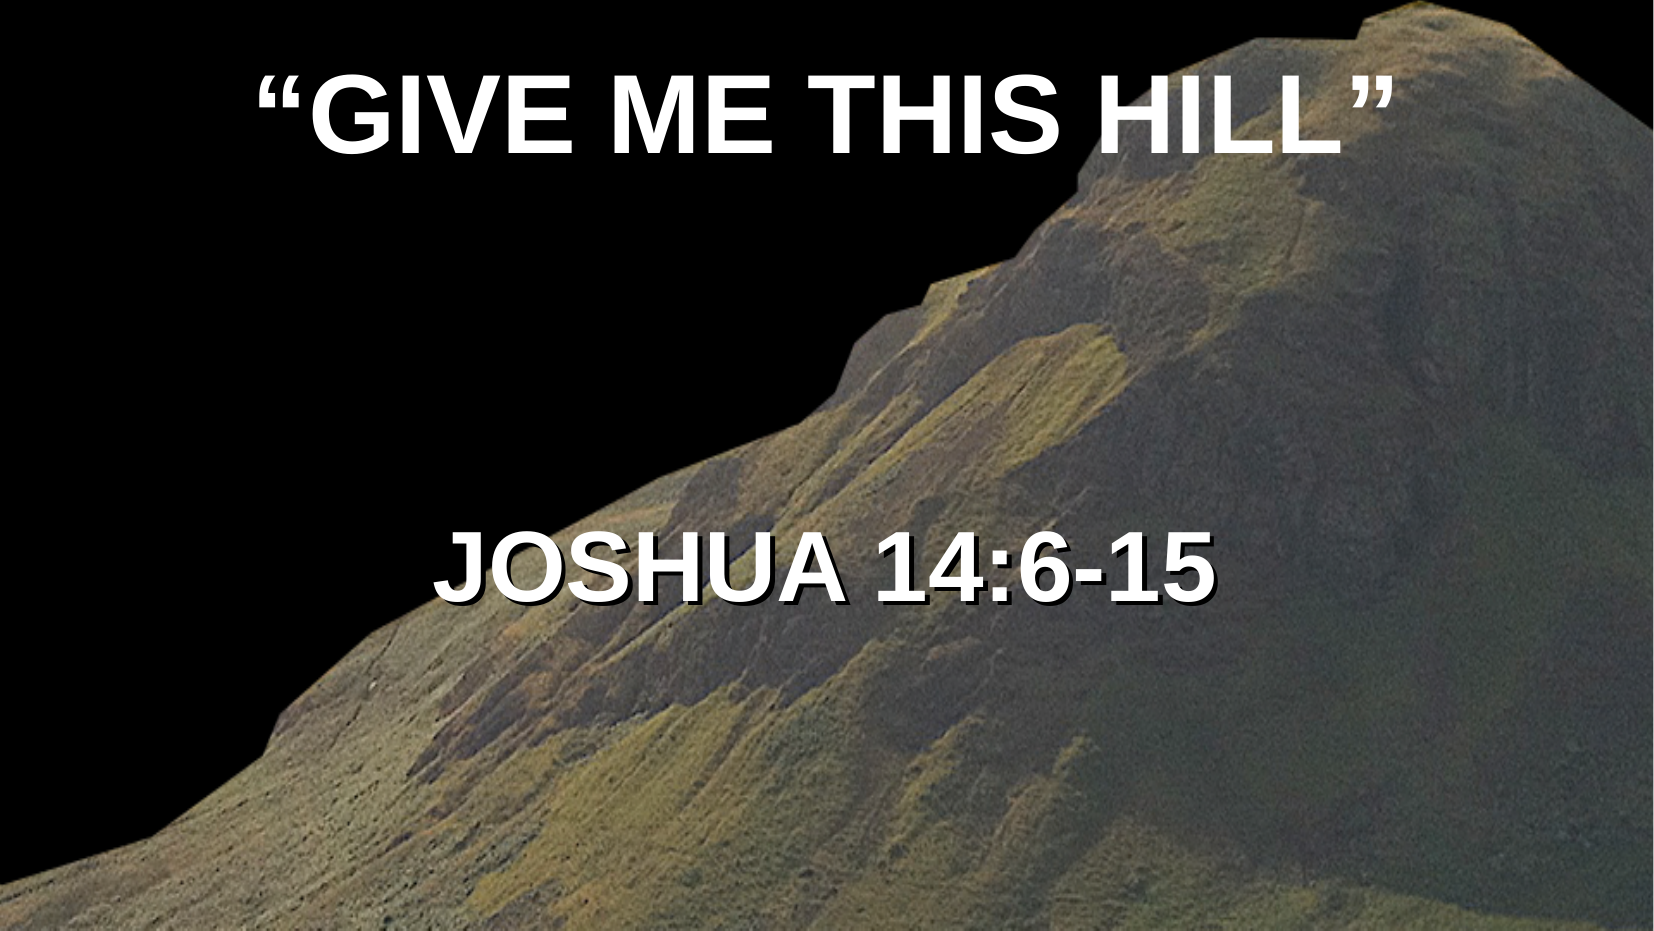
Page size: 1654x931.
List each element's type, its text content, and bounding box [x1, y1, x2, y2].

title “GIVE ME THIS HILL” [82, 37, 1571, 193]
picture [0, 0, 1654, 931]
subtitle JOSHUA 14:6-15 [15, 217, 1636, 916]
